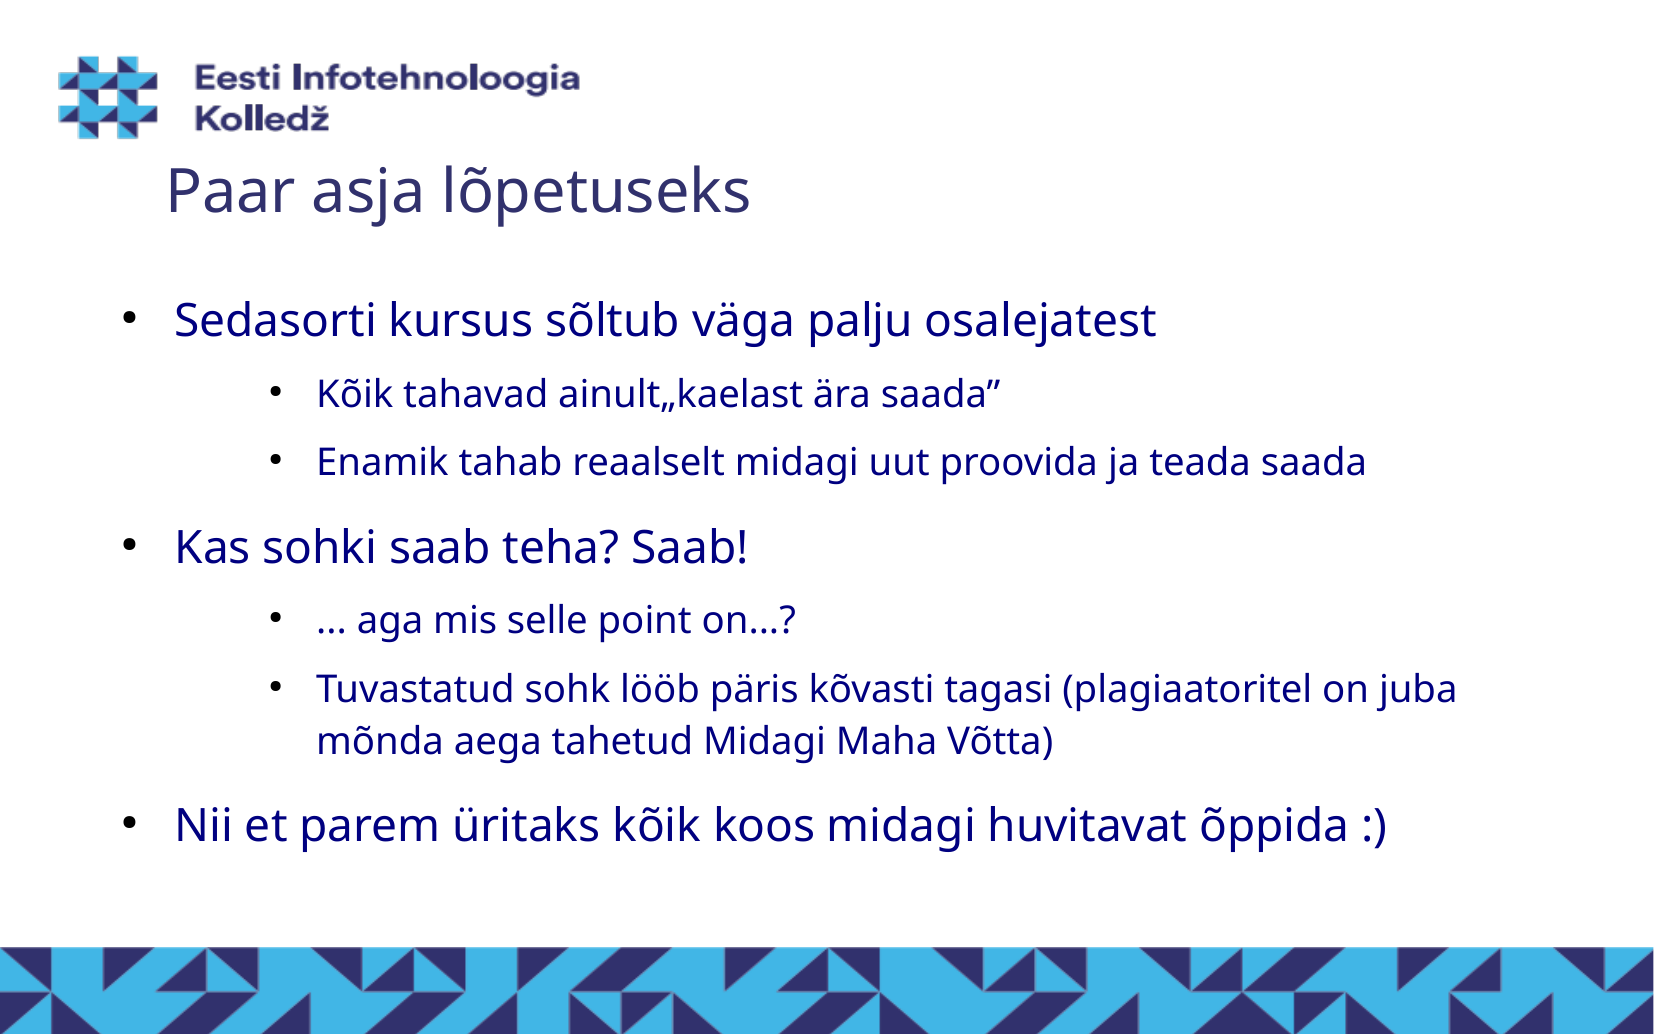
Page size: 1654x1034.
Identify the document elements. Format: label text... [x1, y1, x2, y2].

title Paar asja lõpetuseks [165, 102, 1301, 275]
list Sedasorti kursus sõltub väga palju osalejatest Kõik tahavad ainult„kaelast ära saada” Enamik tahab reaalselt midagi uut proovida ja teada saada Kas sohki saab teha? Saab! ... aga mis selle point on...? Tuvastatud sohk lööb päris kõvasti tagasi (plagiaatoritel on juba mõnda aega tahetud Midagi Maha Võtta) Nii et parem üritaks kõik koos midagi huvitavat õppida :) [103, 287, 1577, 887]
